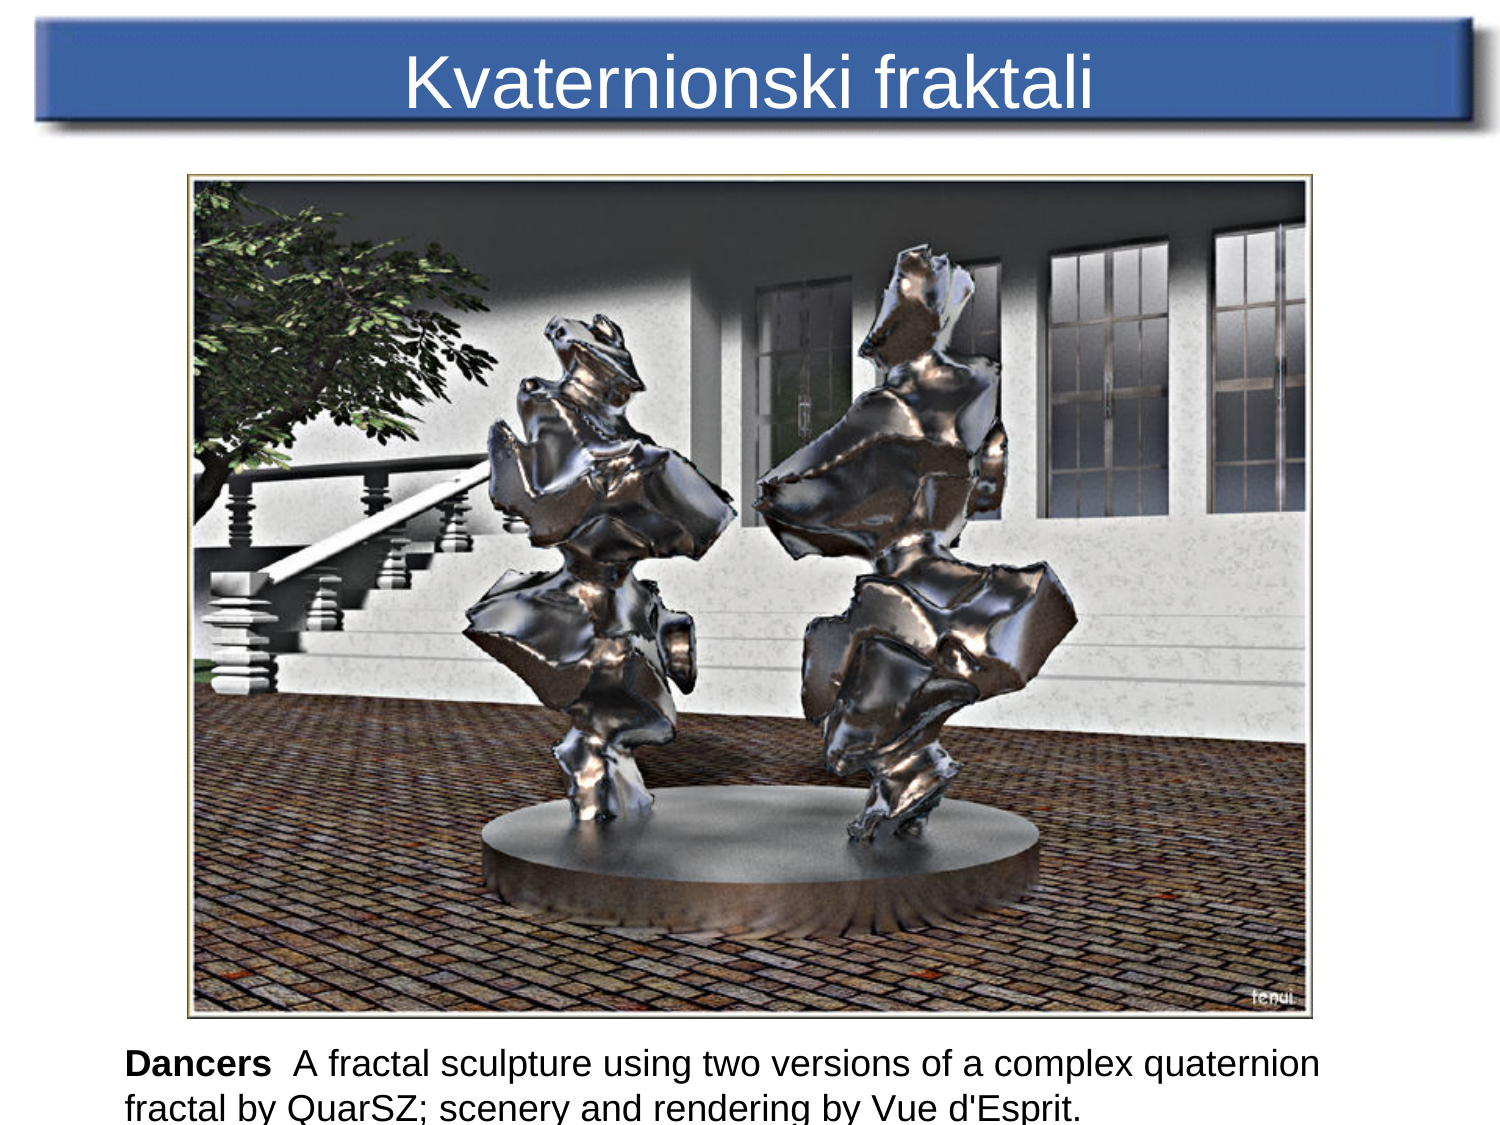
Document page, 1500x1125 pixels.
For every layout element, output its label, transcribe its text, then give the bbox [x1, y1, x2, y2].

title Kvaternionski fraktali [75, 26, 1426, 132]
picture [187, 174, 1313, 1019]
text_box Dancers A fractal sculpture using two versions of a complex quaternion fractal by QuarSZ; scenery and rendering by Vue d'Esprit. [109, 1030, 1426, 1125]
picture [33, 14, 1500, 141]
